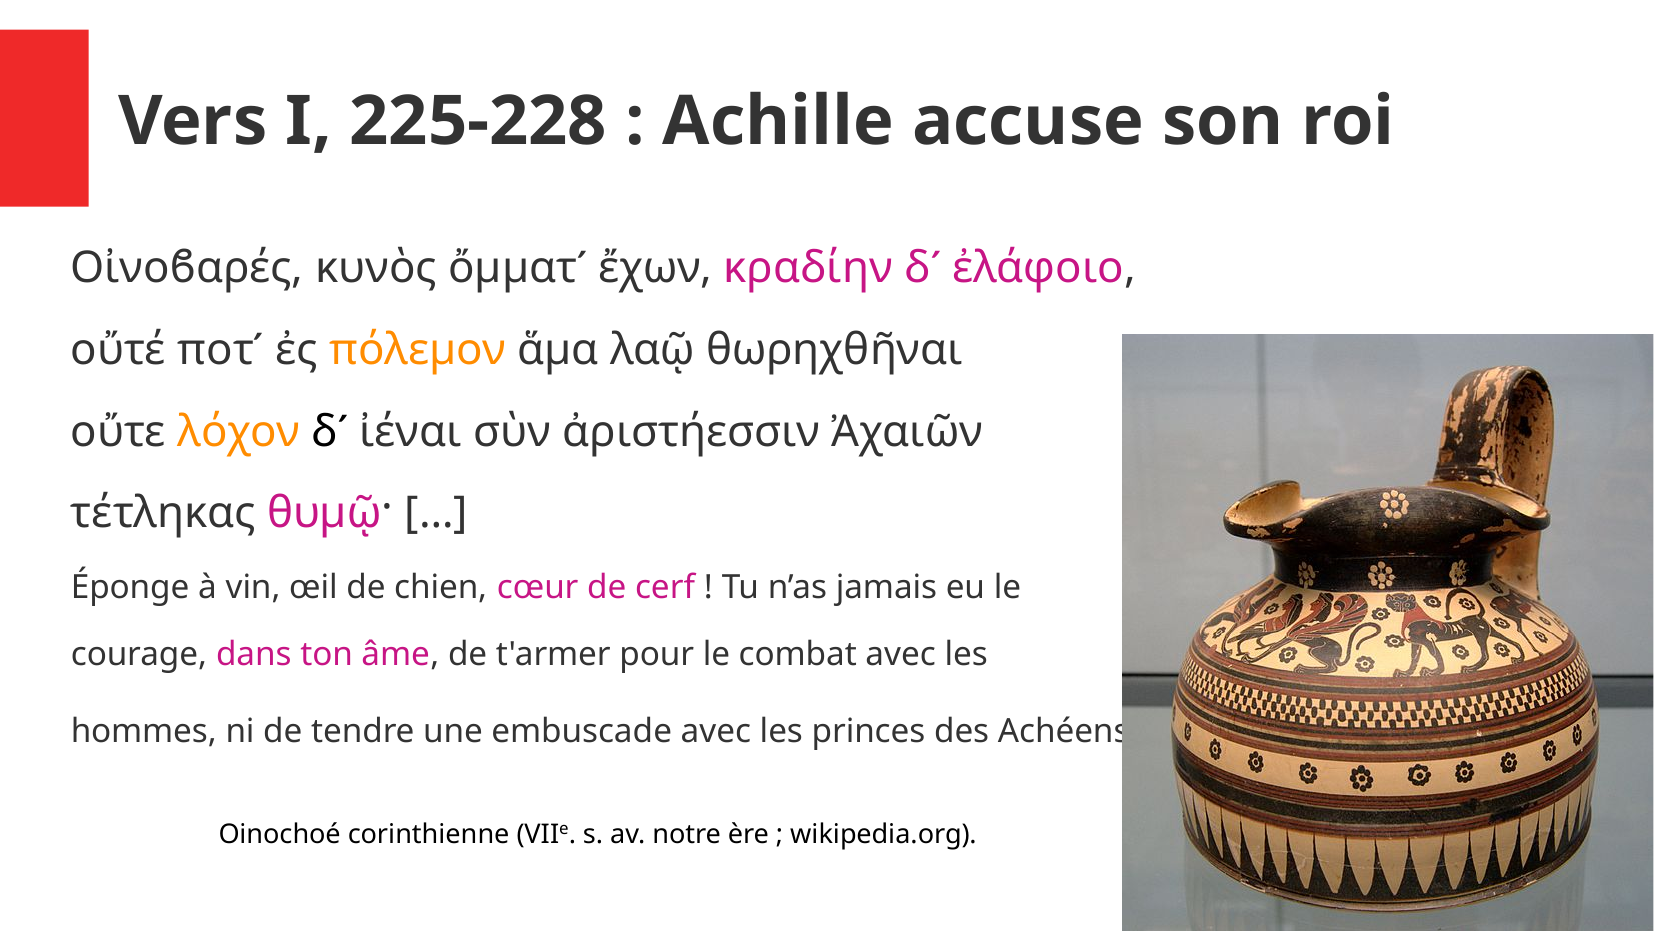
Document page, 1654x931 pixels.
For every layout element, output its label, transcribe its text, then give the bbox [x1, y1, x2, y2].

title Vers I, 225-228 : Achille accuse son roi [118, 24, 1595, 212]
list Οἰνοϐαρές, κυνὸς ὄμματʹ ἔχων, κραδίην δʹ ἐλάφοιο, οὔτέ ποτʹ ἐς πόλεμον ἅμα λαῷ θωρηχθῆναι οὔτε λόχον δʹ ἰέναι σὺν ἀριστήεσσιν Ἀχαιῶν τέτληκας θυμῷ· […] Éponge à vin, œil de chien, cœur de cerf ! Tu n’as jamais eu le courage, dans ton âme, de t'armer pour le combat avec les hommes, ni de tendre une embuscade avec les princes des Achéens. [0, 236, 1270, 650]
text_box Oinochoé corinthienne (VIIe. s. av. notre ère ; wikipedia.org). [147, 812, 1063, 886]
picture [1122, 334, 1654, 931]
